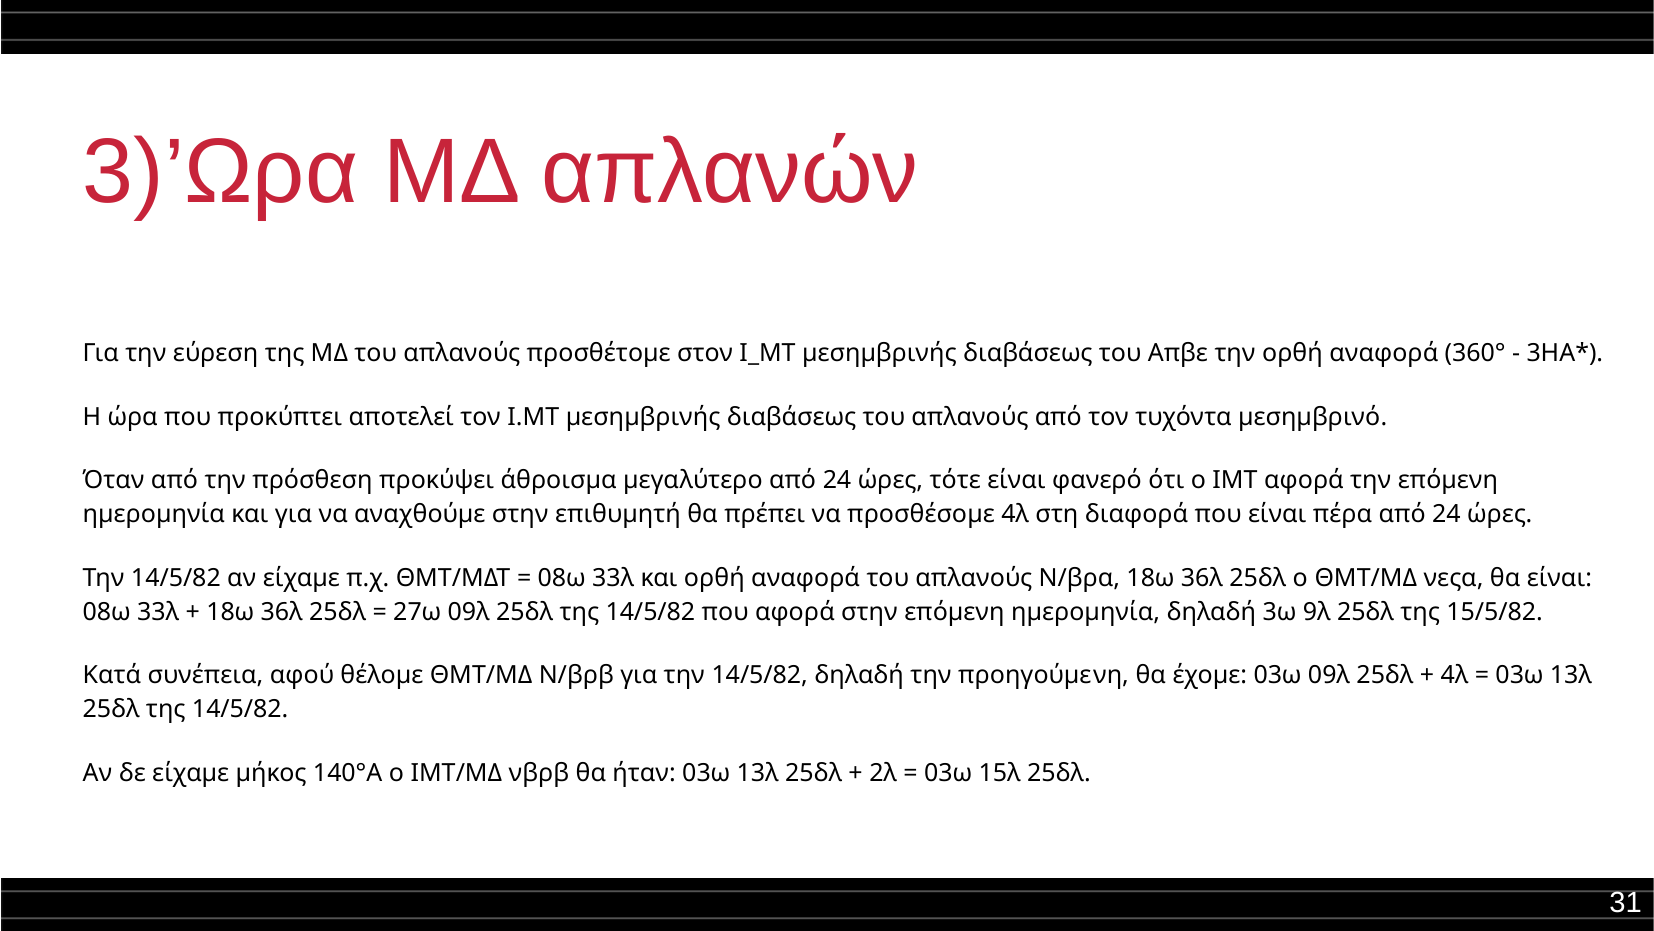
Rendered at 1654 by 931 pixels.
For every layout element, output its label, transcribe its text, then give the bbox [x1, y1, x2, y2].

title 3)’Ωρα ΜΔ απλανών [82, 92, 1571, 249]
picture [1, 878, 1654, 931]
list Για την εύρεση της ΜΔ του απλανούς προσθέτομε στον Ι_ΜΤ μεσημβρινής διαβάσεως του Απβε την ορθή αναφορά (360° - 3ΗΑ*). Η ώρα που προκύπτει αποτελεί τον Ι.ΜΤ μεσημβρινής διαβάσεως του απλανούς από τον τυχόντα μεσημβρινό. Όταν από την πρόσθεση προκύψει άθροισμα μεγαλύτερο από 24 ώρες, τότε είναι φανερό ότι ο ΙΜΤ αφορά την επόμενη ημερομηνία και για να αναχθούμε στην επιθυμητή θα πρέπει να προσθέσομε 4λ στη διαφορά που είναι πέρα από 24 ώρες. Την 14/5/82 αν είχαμε π.χ. ΘΜΤ/ΜΔΤ = 08ω 33λ και ορθή αναφορά του απλανούς Ν/βρα, 18ω 36λ 25δλ ο ΘΜΤ/ΜΔ νεςα, θα είναι: 08ω 33λ + 18ω 36λ 25δλ = 27ω 09λ 25δλ της 14/5/82 που αφορά στην επόμενη ημερομηνία, δηλαδή 3ω 9λ 25δλ της 15/5/82. Κατά συνέπεια, αφού θέλομε ΘΜΤ/ΜΔ Ν/βρβ για την 14/5/82, δηλαδή την προηγούμε­νη, θα έχομε: 03ω 09λ 25δλ + 4λ = 03ω 13λ 25δλ της 14/5/82. Αν δε είχαμε μήκος 140°Α ο ΙΜΤ/ΜΔ νβρβ θα ήταν: 03ω 13λ 25δλ + 2λ = 03ω 15λ 25δλ. [82, 271, 1613, 826]
picture [1, 0, 1654, 54]
